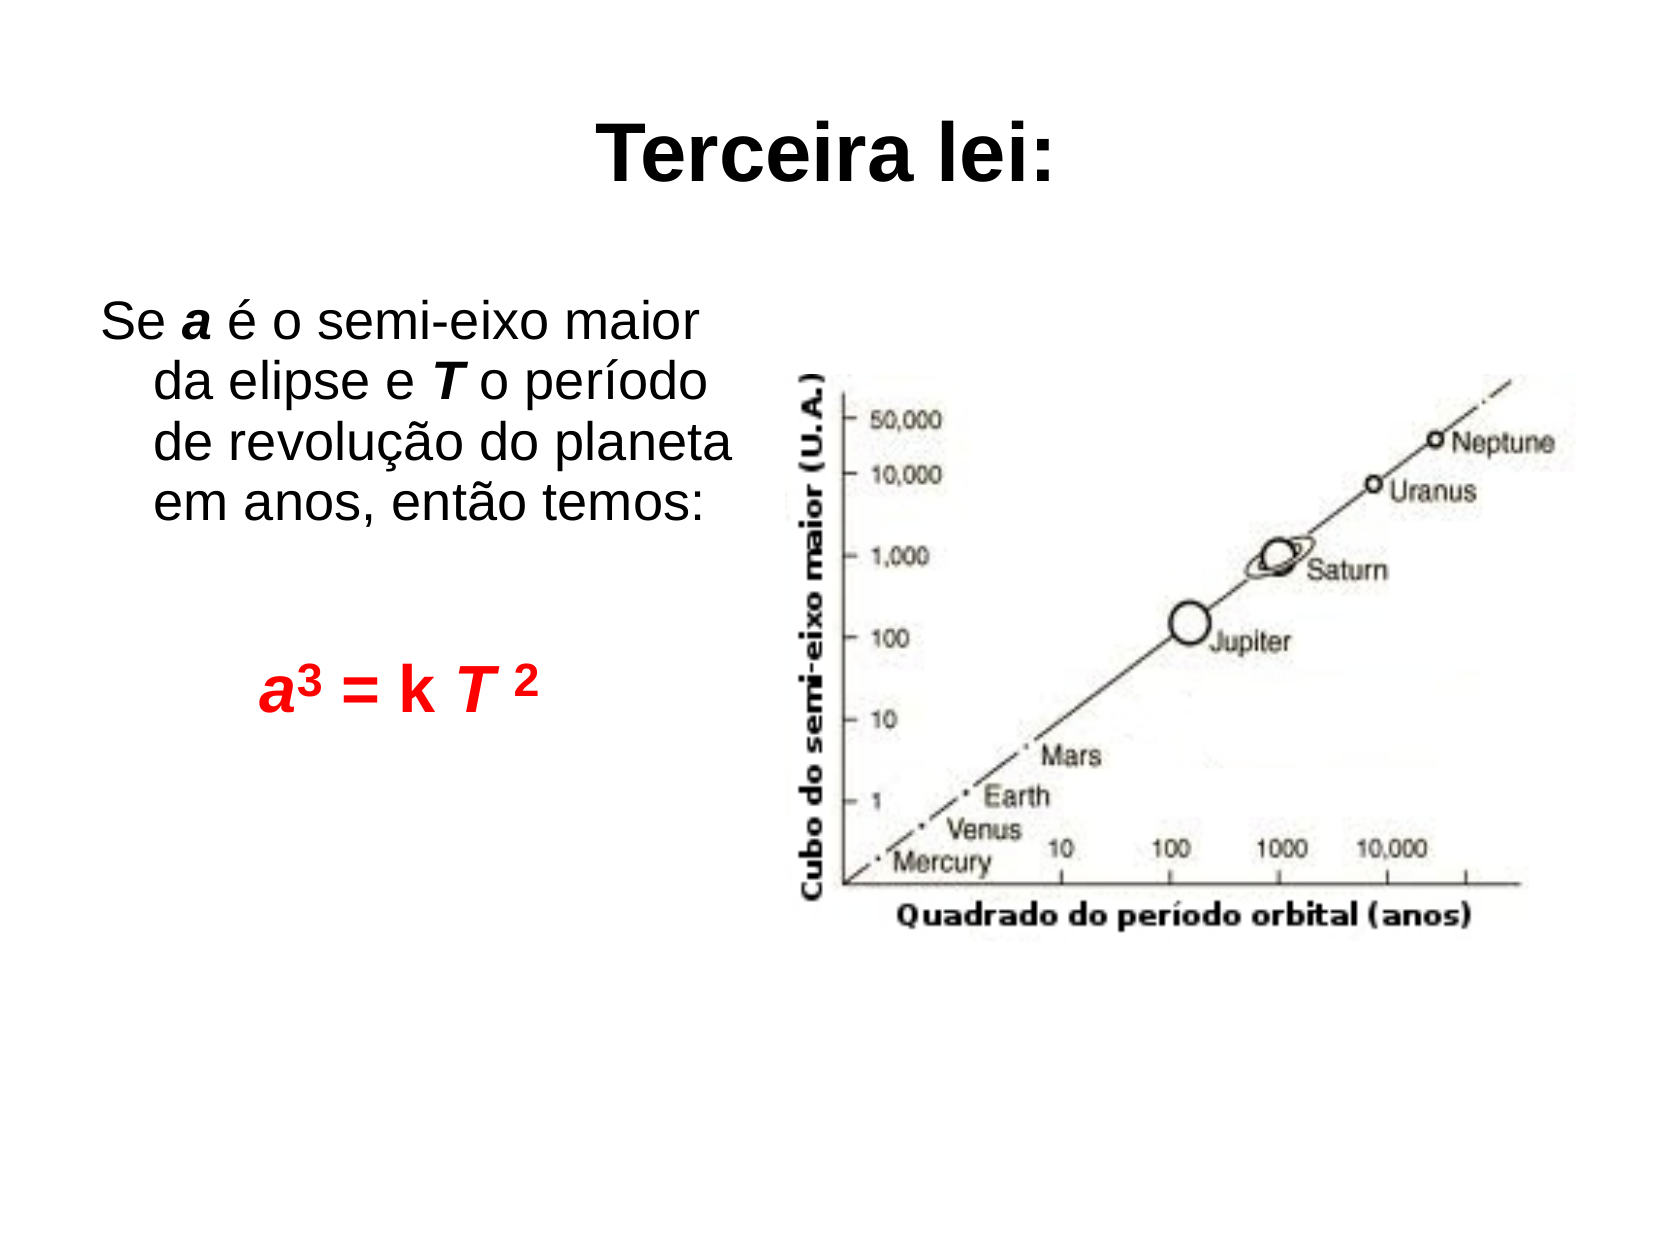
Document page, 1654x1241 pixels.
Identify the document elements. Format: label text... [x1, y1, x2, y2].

list Se a é o semi-eixo maior da elipse e T o período de revolução do planeta em anos, então temos: a3 = k T 2 [82, 290, 751, 1094]
title Terceira lei: [82, 49, 1571, 257]
picture [785, 290, 1576, 1109]
